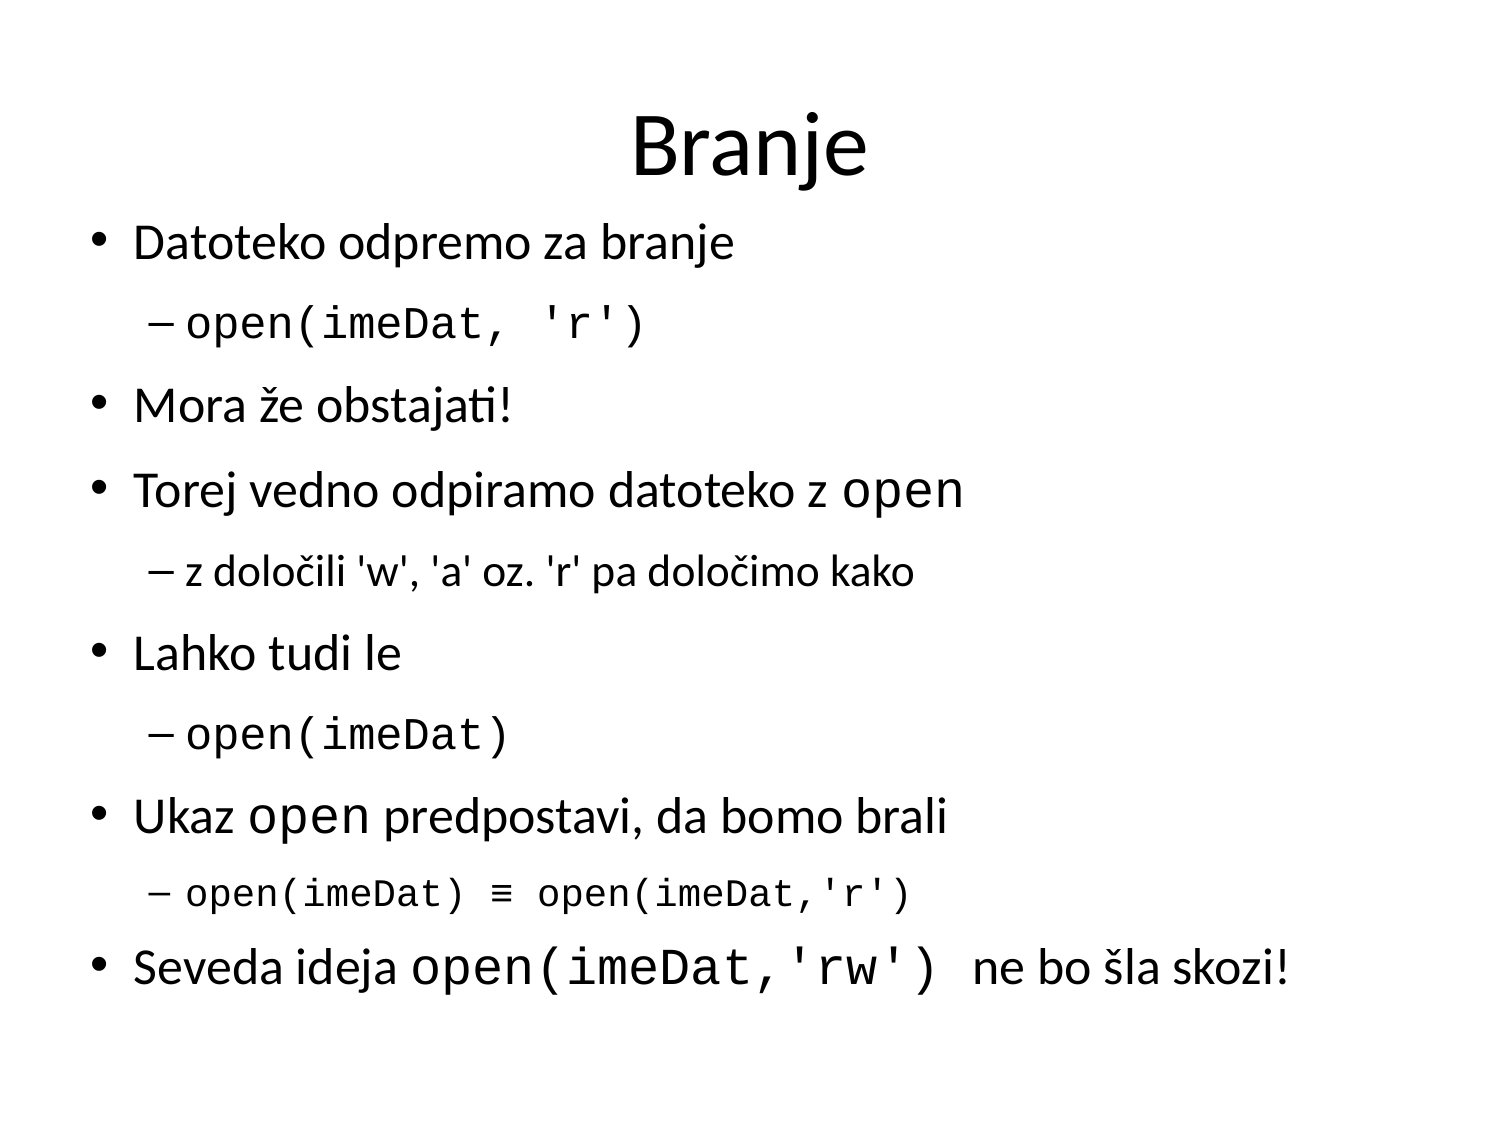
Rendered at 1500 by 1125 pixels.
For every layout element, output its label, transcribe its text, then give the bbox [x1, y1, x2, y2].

title Branje [75, 45, 1425, 200]
list Datoteko odpremo za branje open(imeDat, 'r') Mora že obstajati! Torej vedno odpiramo datoteko z open z določili 'w', 'a' oz. 'r' pa določimo kako Lahko tudi le open(imeDat) Ukaz open predpostavi, da bomo brali open(imeDat) ≡ open(imeDat,'r') Seveda ideja open(imeDat,'rw') ne bo šla skozi! [75, 200, 1425, 1010]
